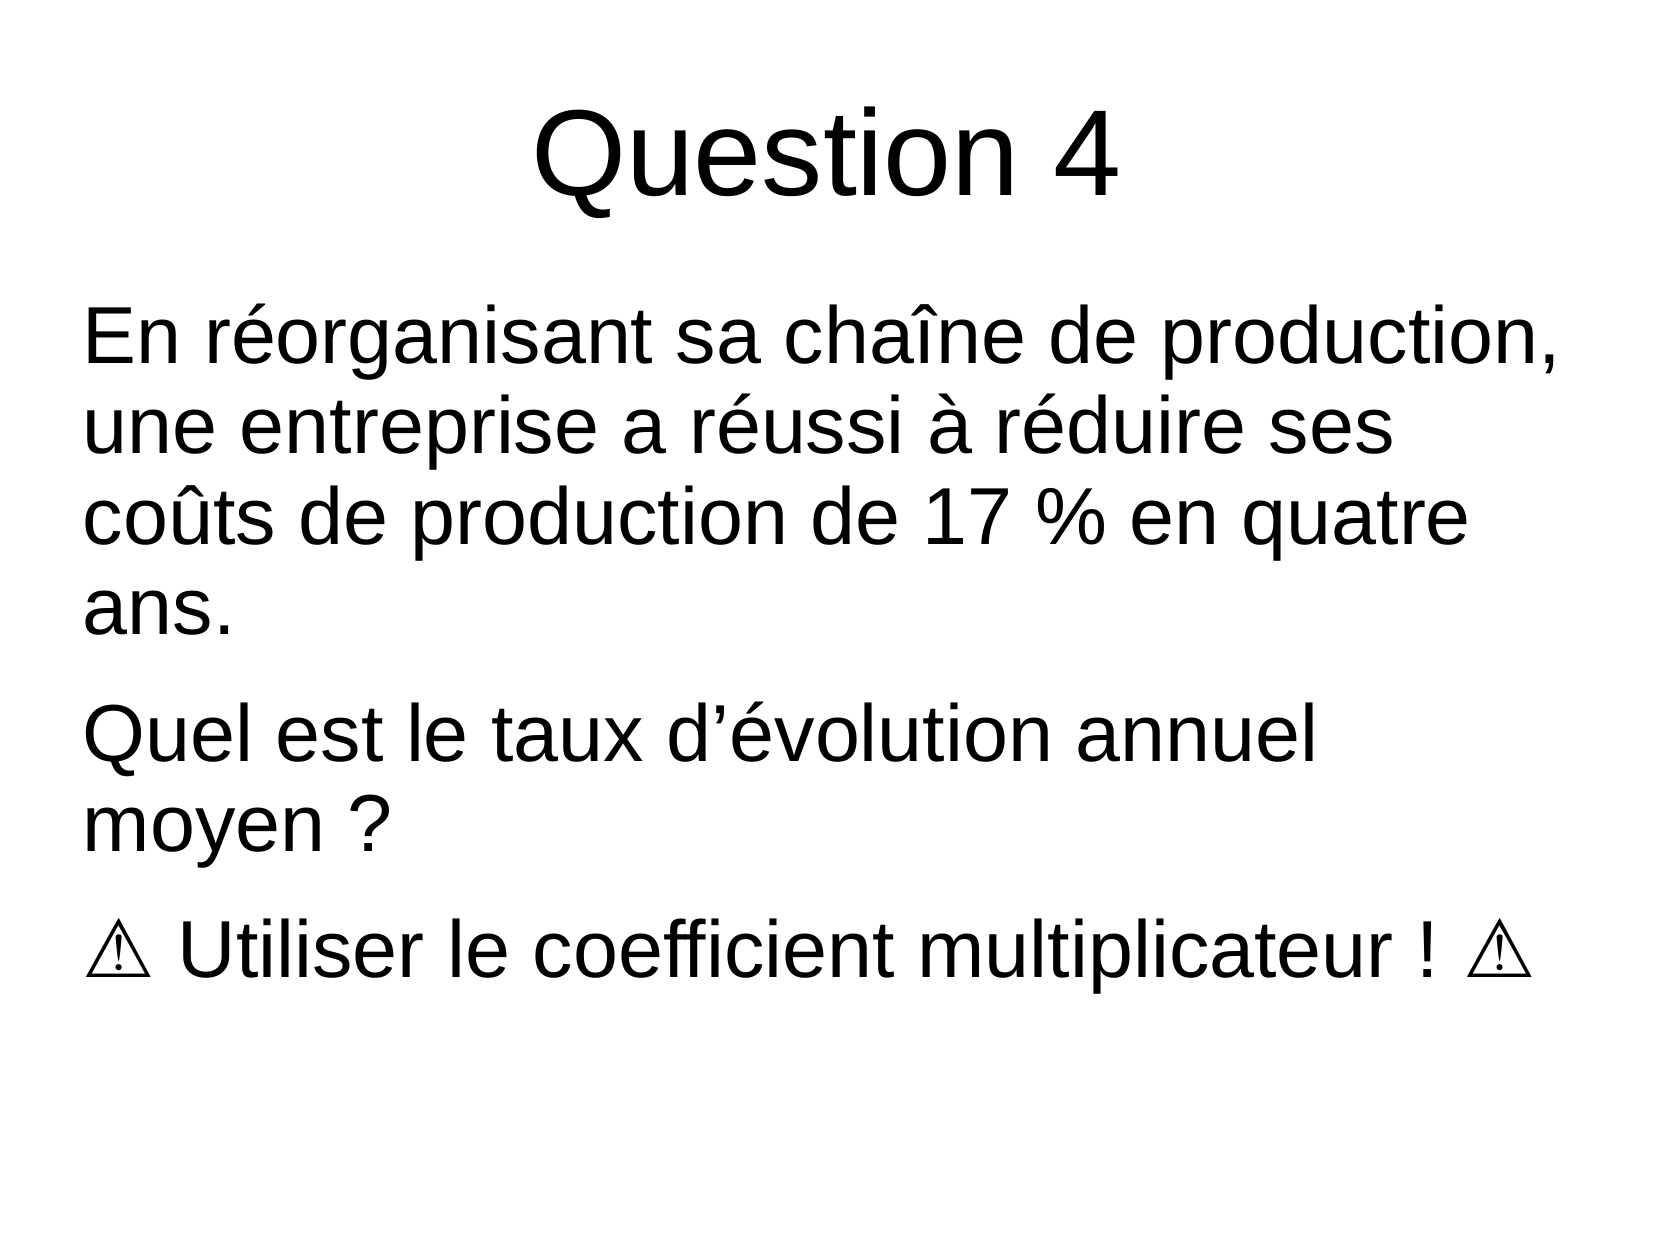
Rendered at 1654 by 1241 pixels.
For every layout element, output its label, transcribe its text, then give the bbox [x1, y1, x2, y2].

title Question 4 [82, 49, 1571, 257]
list En réorganisant sa chaîne de production, une entreprise a réussi à réduire ses coûts de production de 17 % en quatre ans. Quel est le taux d’évolution annuel moyen ? ⚠️ Utiliser le coefficient multiplicateur ! ⚠️ [82, 290, 1571, 1010]
